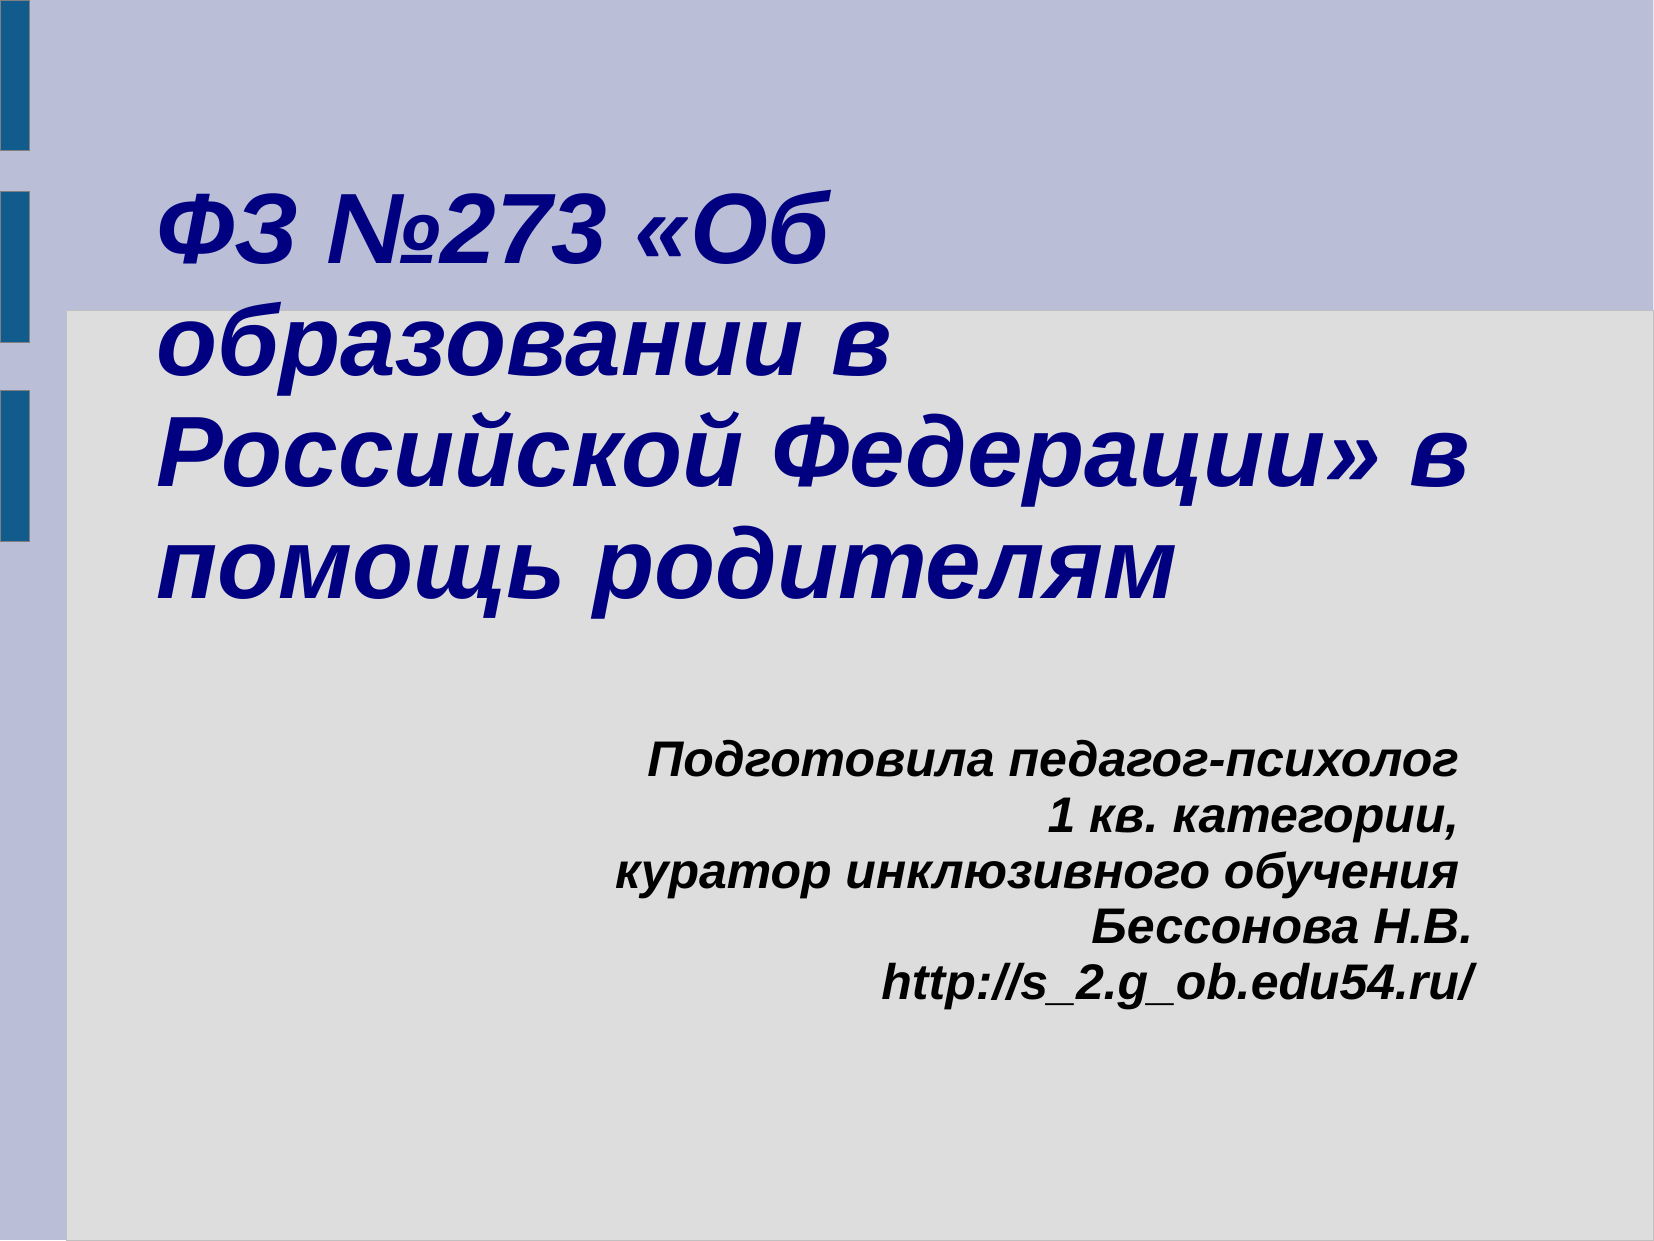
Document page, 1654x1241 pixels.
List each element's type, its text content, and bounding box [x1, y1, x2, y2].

text_box ФЗ №273 «Об образовании в Российской Федерации» в помощь родителям Подготовила педагог-психолог 1 кв. категории, куратор инклюзивного обучения Бессонова Н.В. http://s_2.g_ob.edu54.ru/ [141, 165, 1489, 1211]
